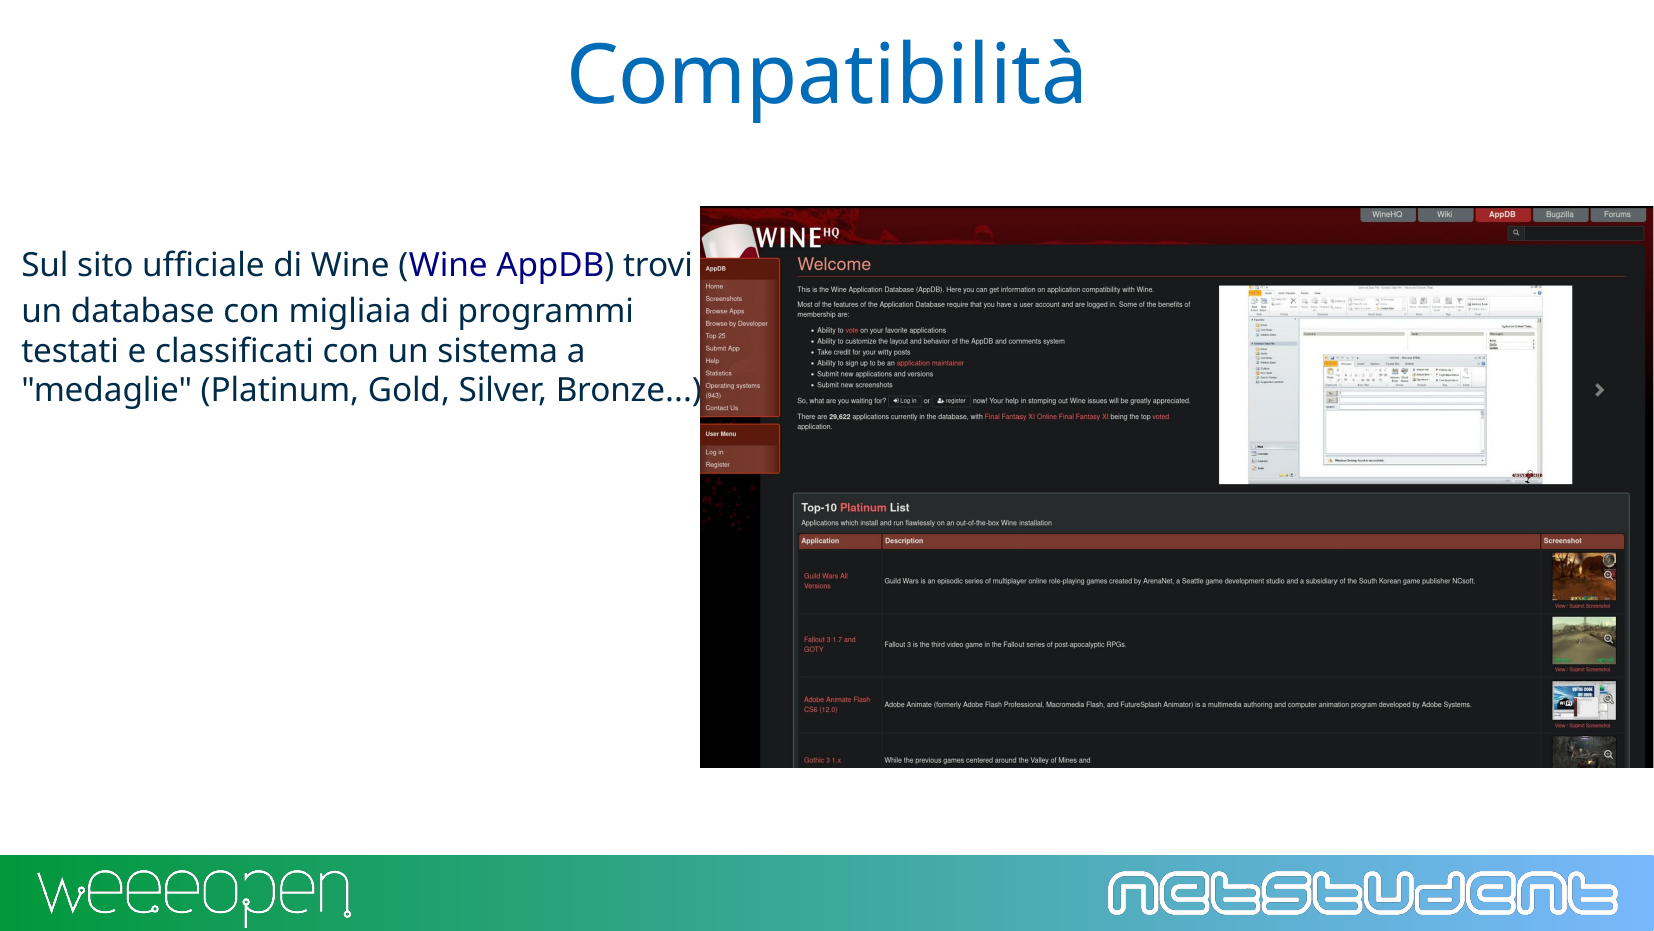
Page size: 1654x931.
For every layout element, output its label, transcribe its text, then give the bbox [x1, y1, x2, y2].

title Compatibilità [35, 24, 1620, 205]
list Sul sito ufficiale di Wine (Wine AppDB) trovi un database con migliaia di programmi testati e classificati con un sistema a "medaglie" (Platinum, Gold, Silver, Bronze...). [6, 236, 739, 827]
picture [1108, 871, 1618, 915]
picture [700, 206, 1654, 768]
picture [37, 870, 351, 928]
